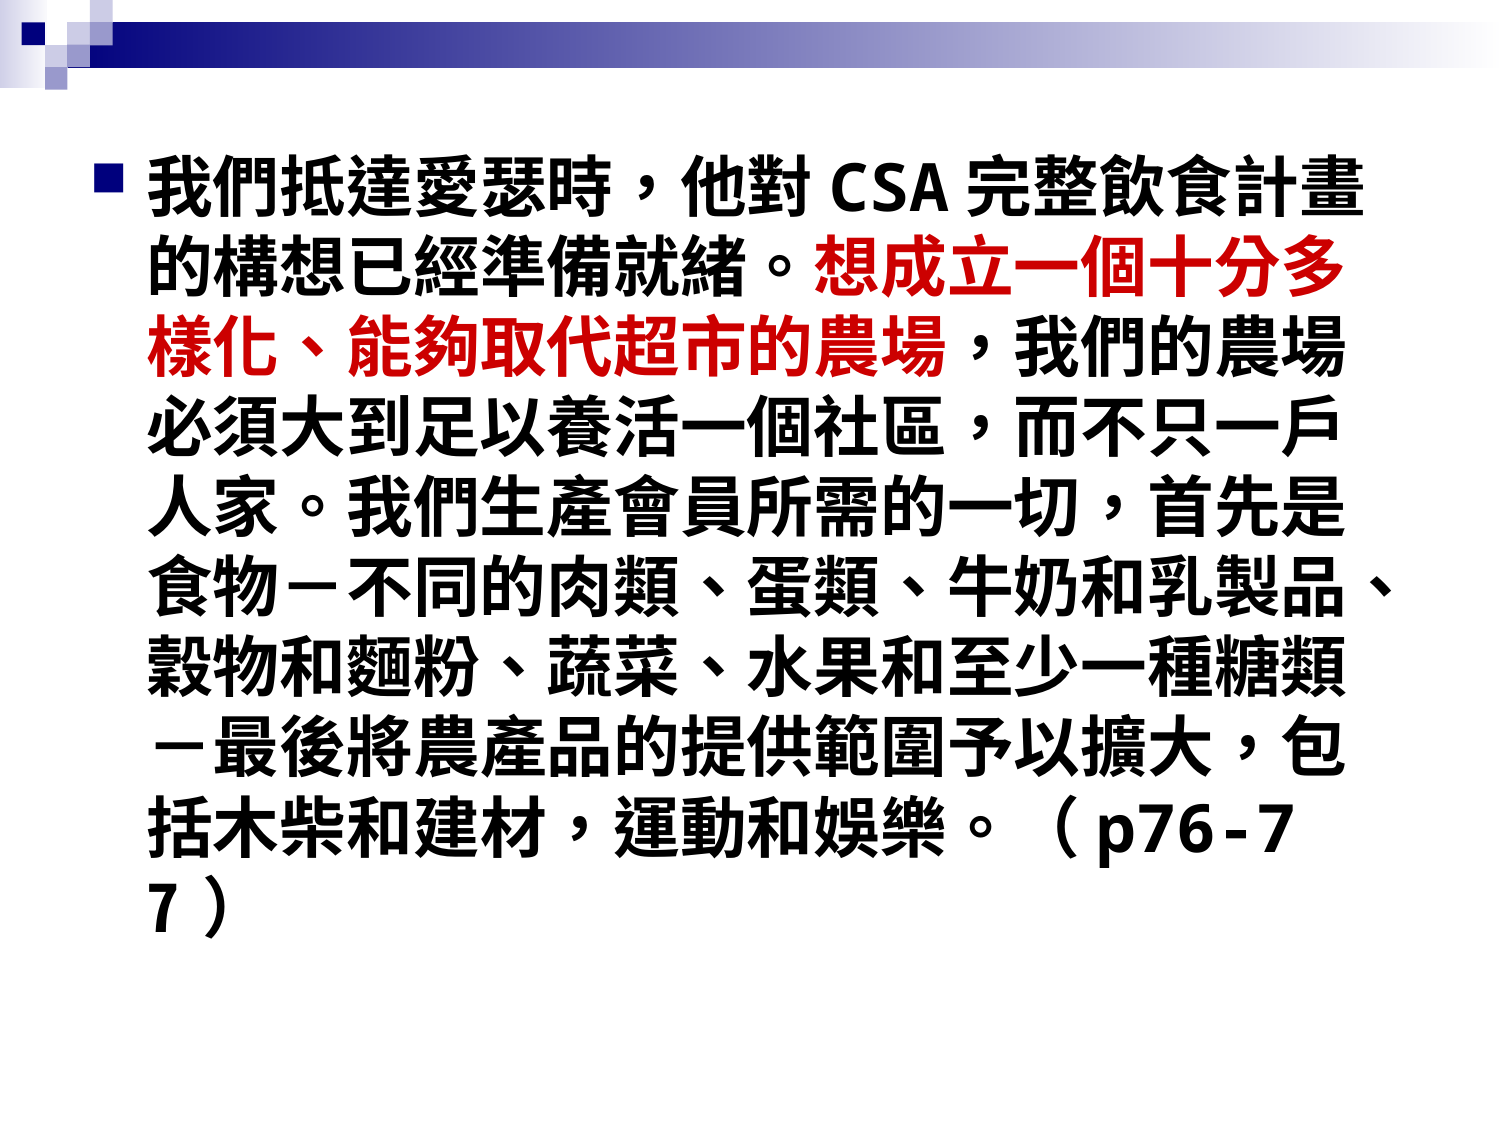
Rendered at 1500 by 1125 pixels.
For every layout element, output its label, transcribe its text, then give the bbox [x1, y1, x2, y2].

list 我們抵達愛瑟時，他對CSA完整飲食計畫的構想已經準備就緒。想成立一個十分多樣化、能夠取代超市的農場，我們的農場必須大到足以養活一個社區，而不只一戶人家。我們生產會員所需的一切，首先是食物－不同的肉類、蛋類、牛奶和乳製品、穀物和麵粉、蔬菜、水果和至少一種糖類－最後將農產品的提供範圍予以擴大，包括木柴和建材，運動和娛樂。（p76-77） [75, 137, 1426, 1000]
